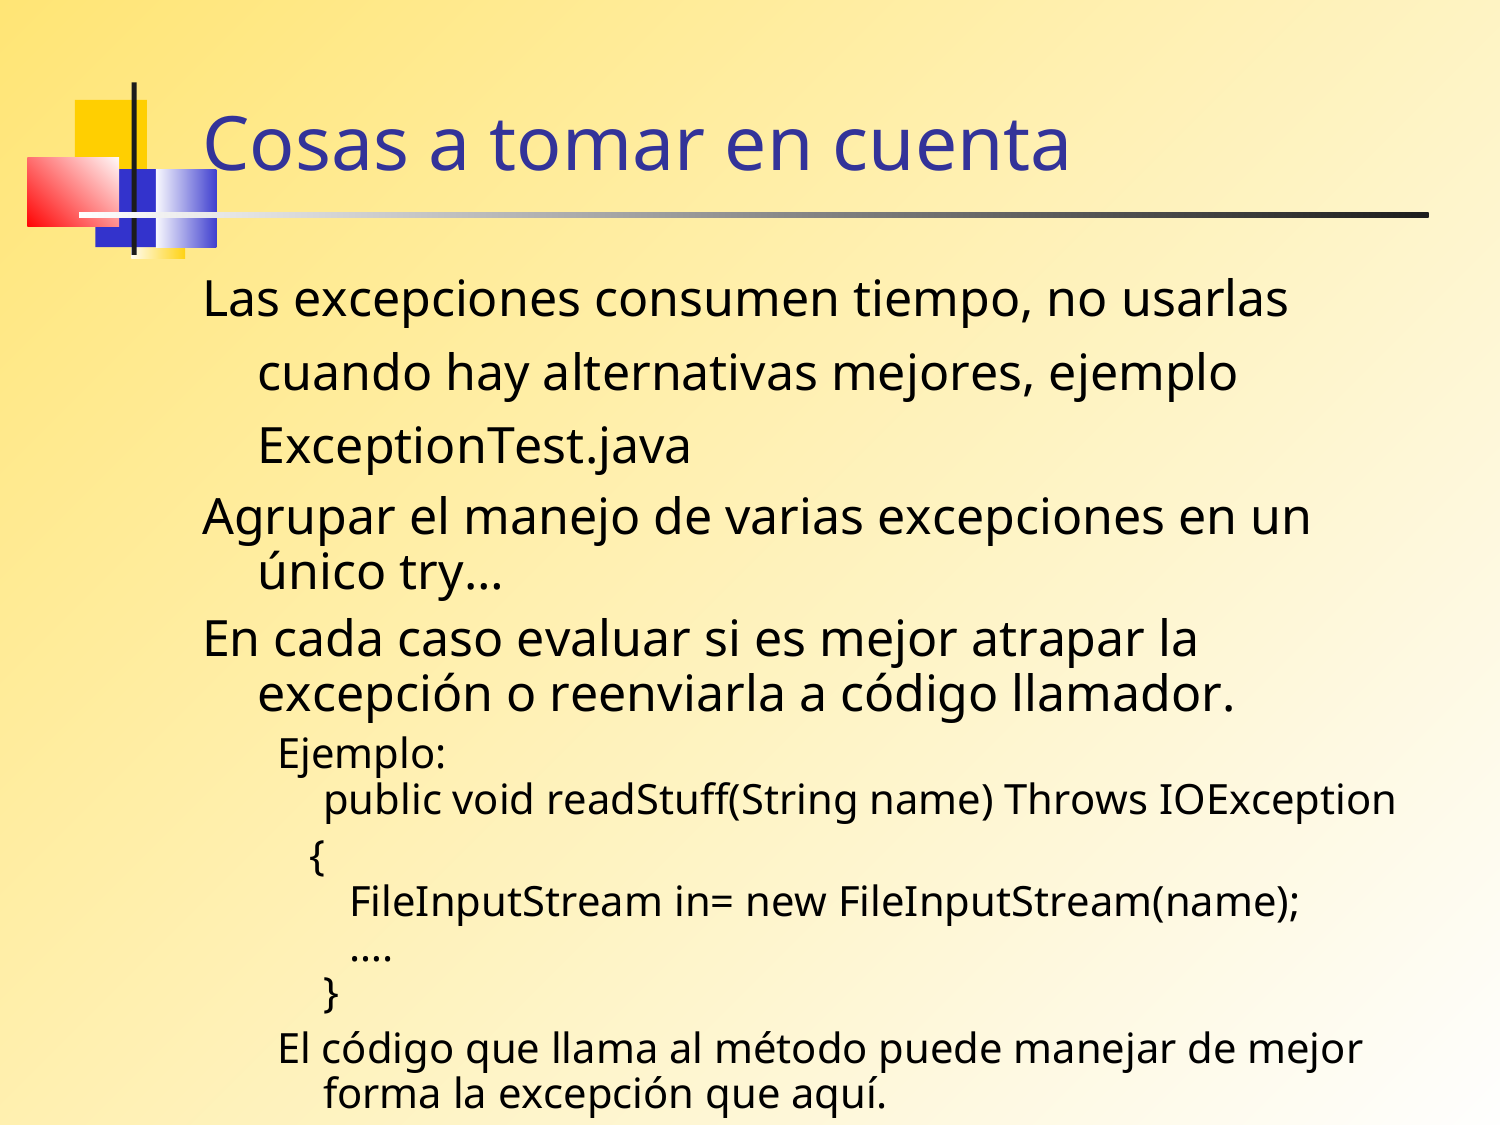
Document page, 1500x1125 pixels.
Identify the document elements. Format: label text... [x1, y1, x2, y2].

title Cosas a tomar en cuenta [187, 37, 1466, 201]
list Las excepciones consumen tiempo, no usarlas cuando hay alternativas mejores, ejemplo ExceptionTest.java Agrupar el manejo de varias excepciones en un único try… En cada caso evaluar si es mejor atrapar la excepción o reenviarla a código llamador. Ejemplo: public void readStuff(String name) Throws IOException { FileInputStream in= new FileInputStream(name); …. } El código que llama al método puede manejar de mejor forma la excepción que aquí. [187, 249, 1463, 1028]
